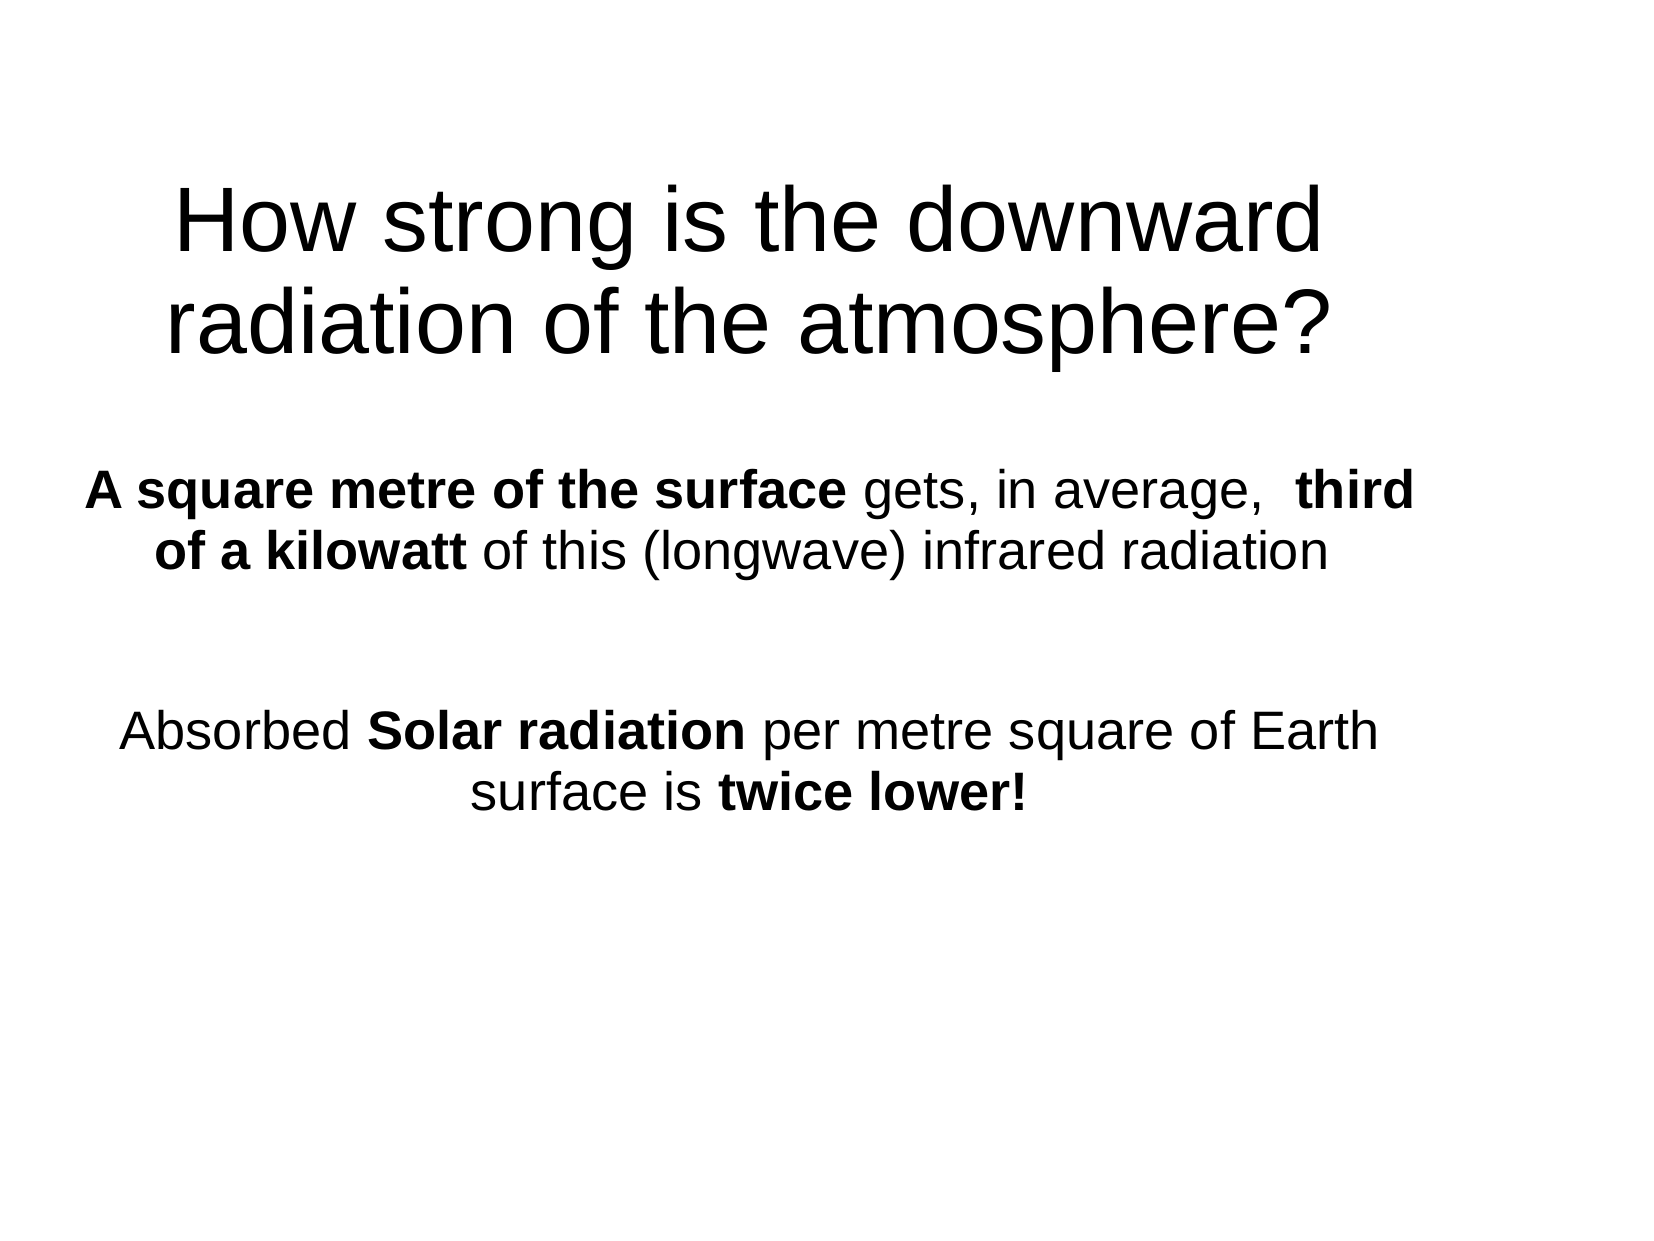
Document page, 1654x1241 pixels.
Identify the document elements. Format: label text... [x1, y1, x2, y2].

title How strong is the downward radiation of the atmosphere? [75, 153, 1425, 389]
list A square metre of the surface gets, in average, third of a kilowatt of this (longwave) infrared radiation Absorbed Solar radiation per metre square of Earth surface is twice lower! [75, 459, 1425, 1113]
